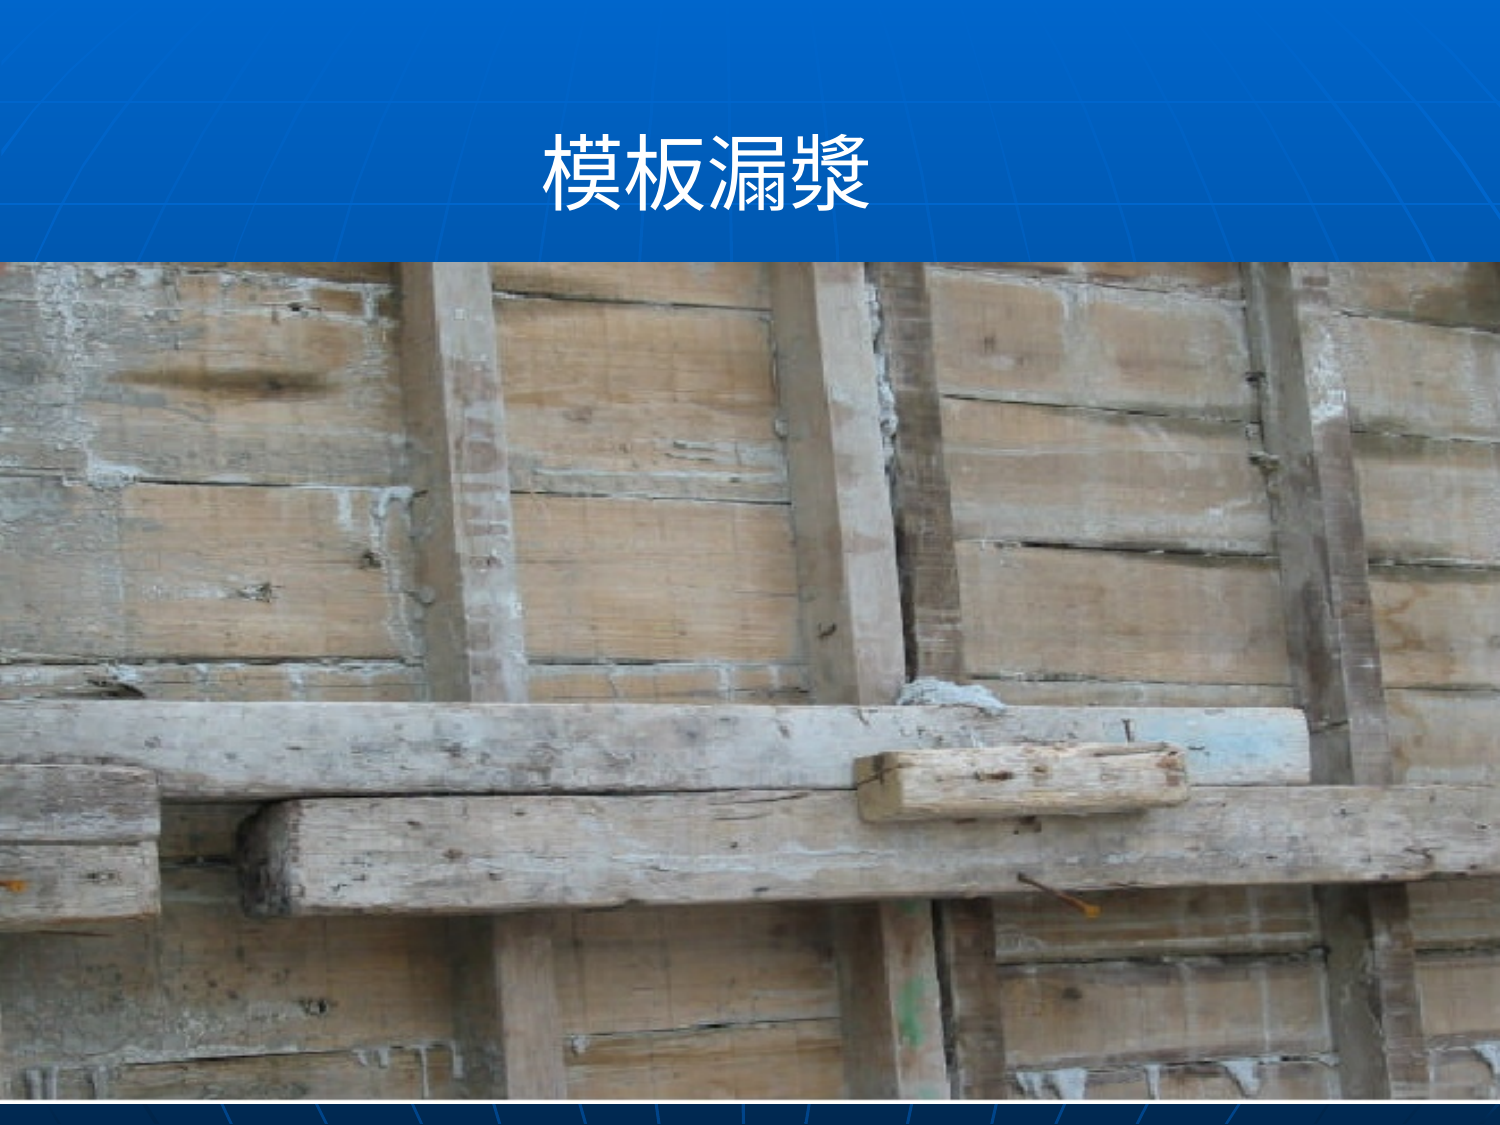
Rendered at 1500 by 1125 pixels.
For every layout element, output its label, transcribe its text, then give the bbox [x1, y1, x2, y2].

picture [0, 262, 1500, 1104]
text_box 模板漏漿 [525, 113, 889, 230]
